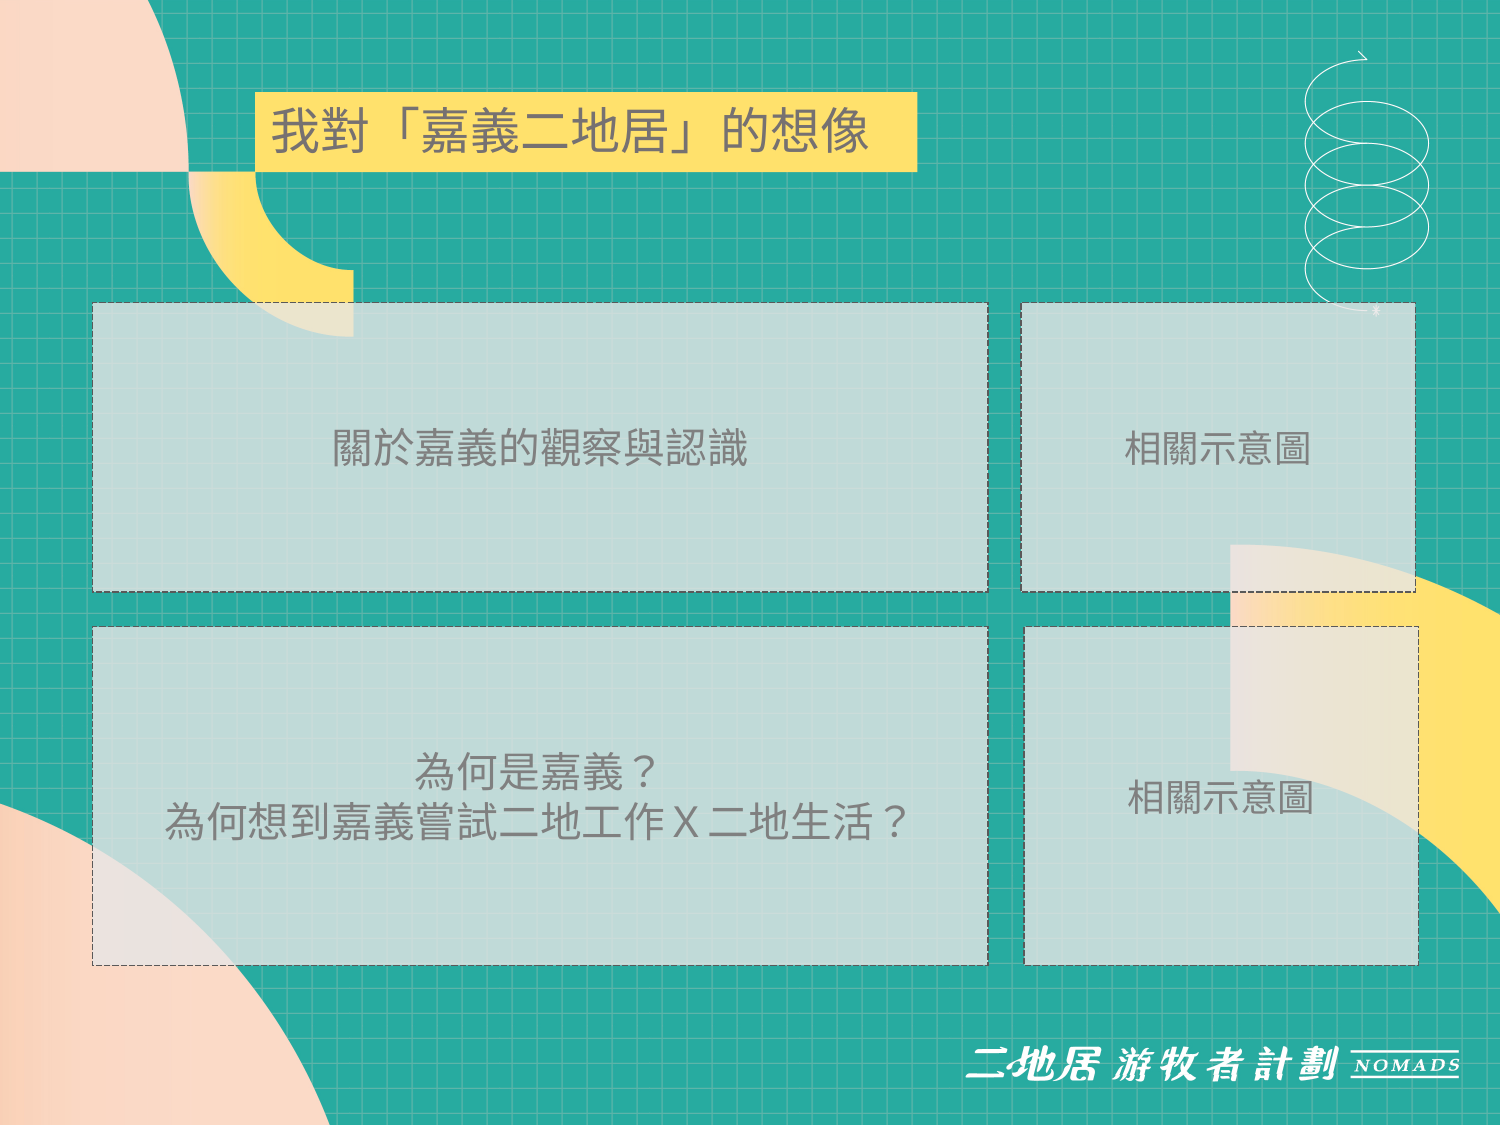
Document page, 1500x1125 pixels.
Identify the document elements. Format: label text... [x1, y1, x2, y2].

text_box 相關示意圖 [1024, 626, 1419, 966]
text_box 為何是嘉義？ 為何想到嘉義嘗試二地工作Ｘ二地生活？ [92, 626, 988, 966]
text_box 關於嘉義的觀察與認識 [92, 302, 988, 592]
picture [0, 0, 1500, 1125]
text_box 相關示意圖 [1021, 302, 1416, 592]
text_box 我對「嘉義二地居」的想像 [255, 92, 918, 173]
